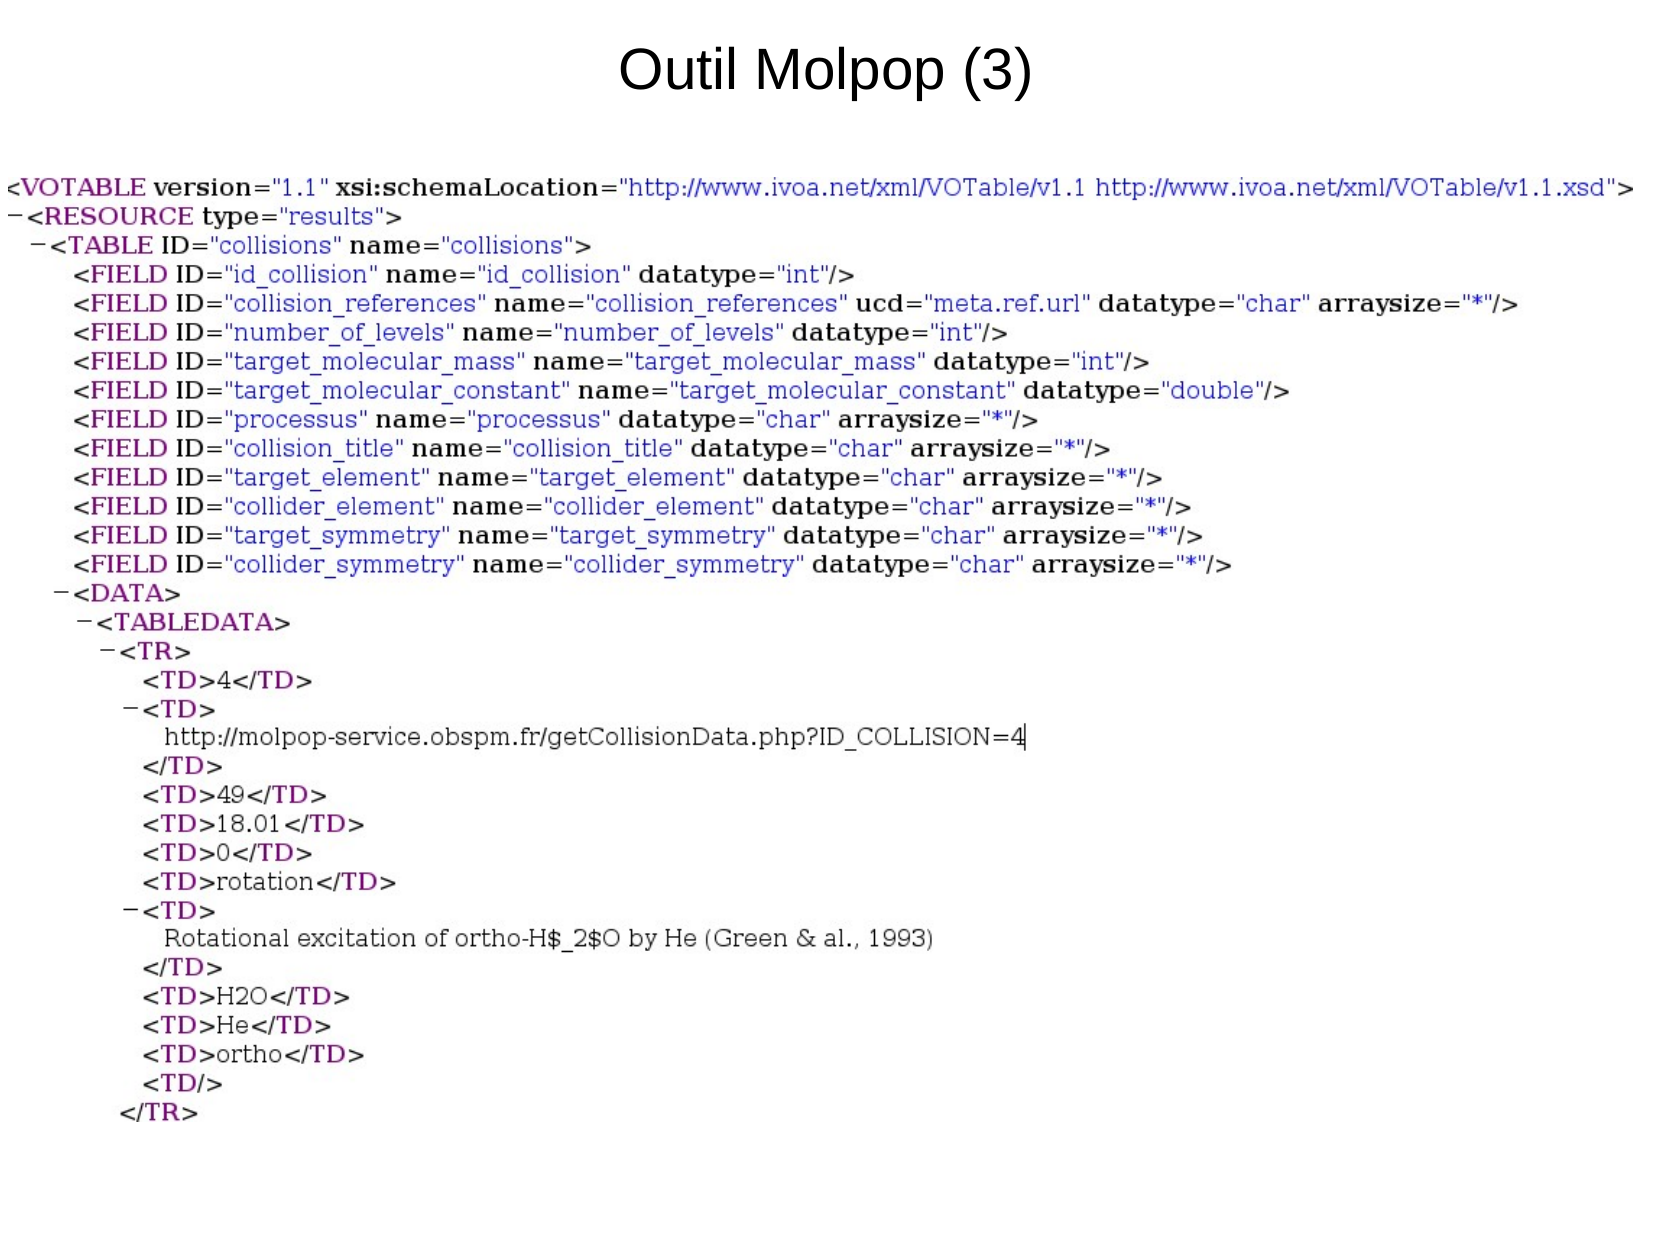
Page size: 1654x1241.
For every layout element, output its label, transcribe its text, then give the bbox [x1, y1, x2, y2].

text_box Outil Molpop (3) [575, 29, 1078, 110]
picture [8, 177, 1633, 1123]
